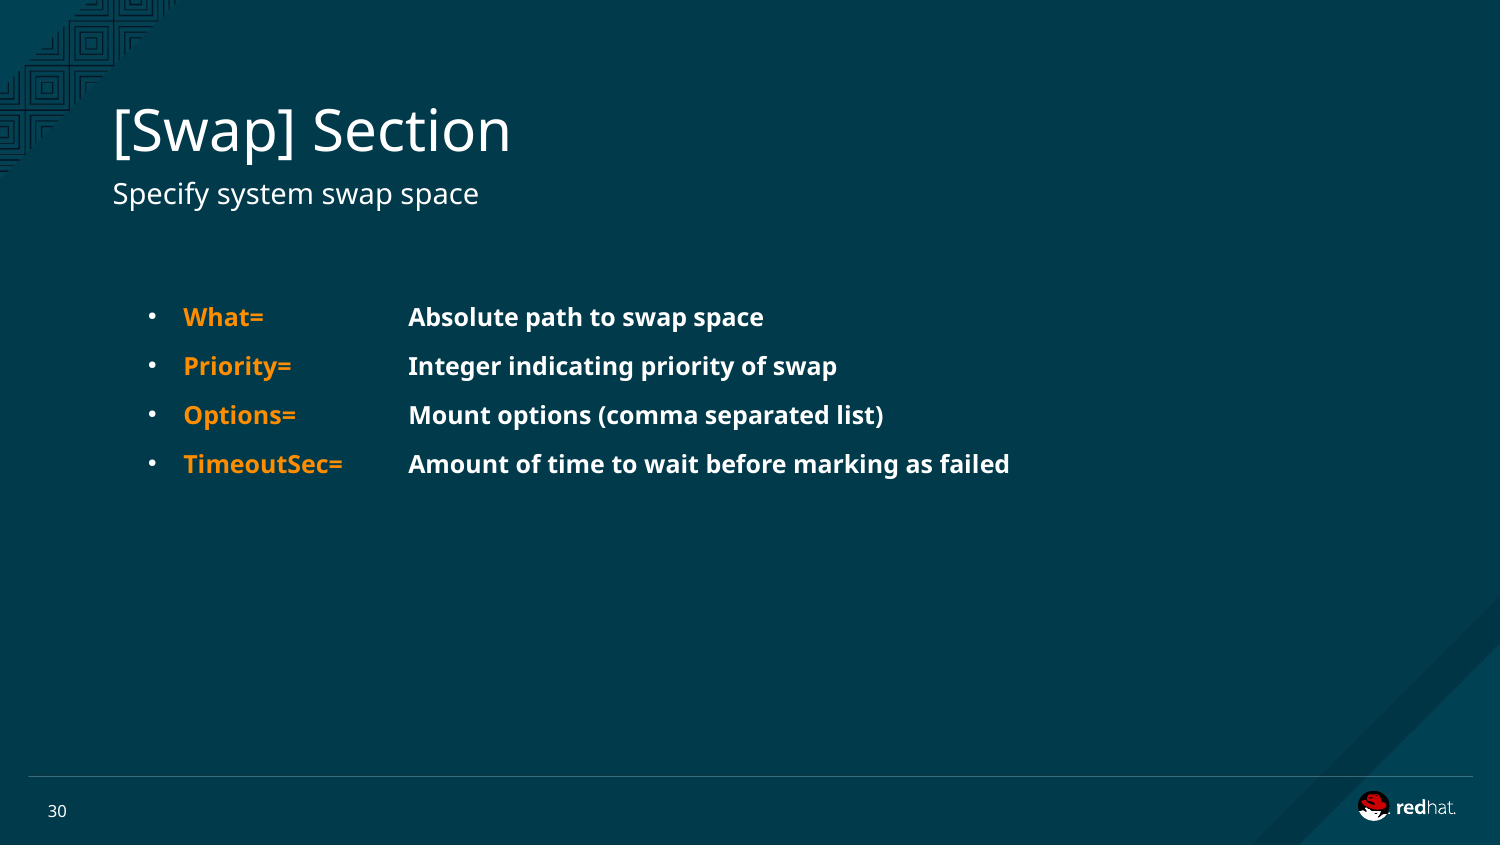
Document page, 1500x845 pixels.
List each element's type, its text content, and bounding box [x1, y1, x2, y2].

title [Swap] Section [112, 0, 1388, 169]
picture [99, 38, 103, 49]
subtitle Specify system swap space [112, 173, 1388, 237]
text_box What= Absolute path to swap space Priority= Integer indicating priority of swap Options= Mount options (comma separated list) TimeoutSec= Amount of time to wait before marking as failed [112, 300, 964, 708]
